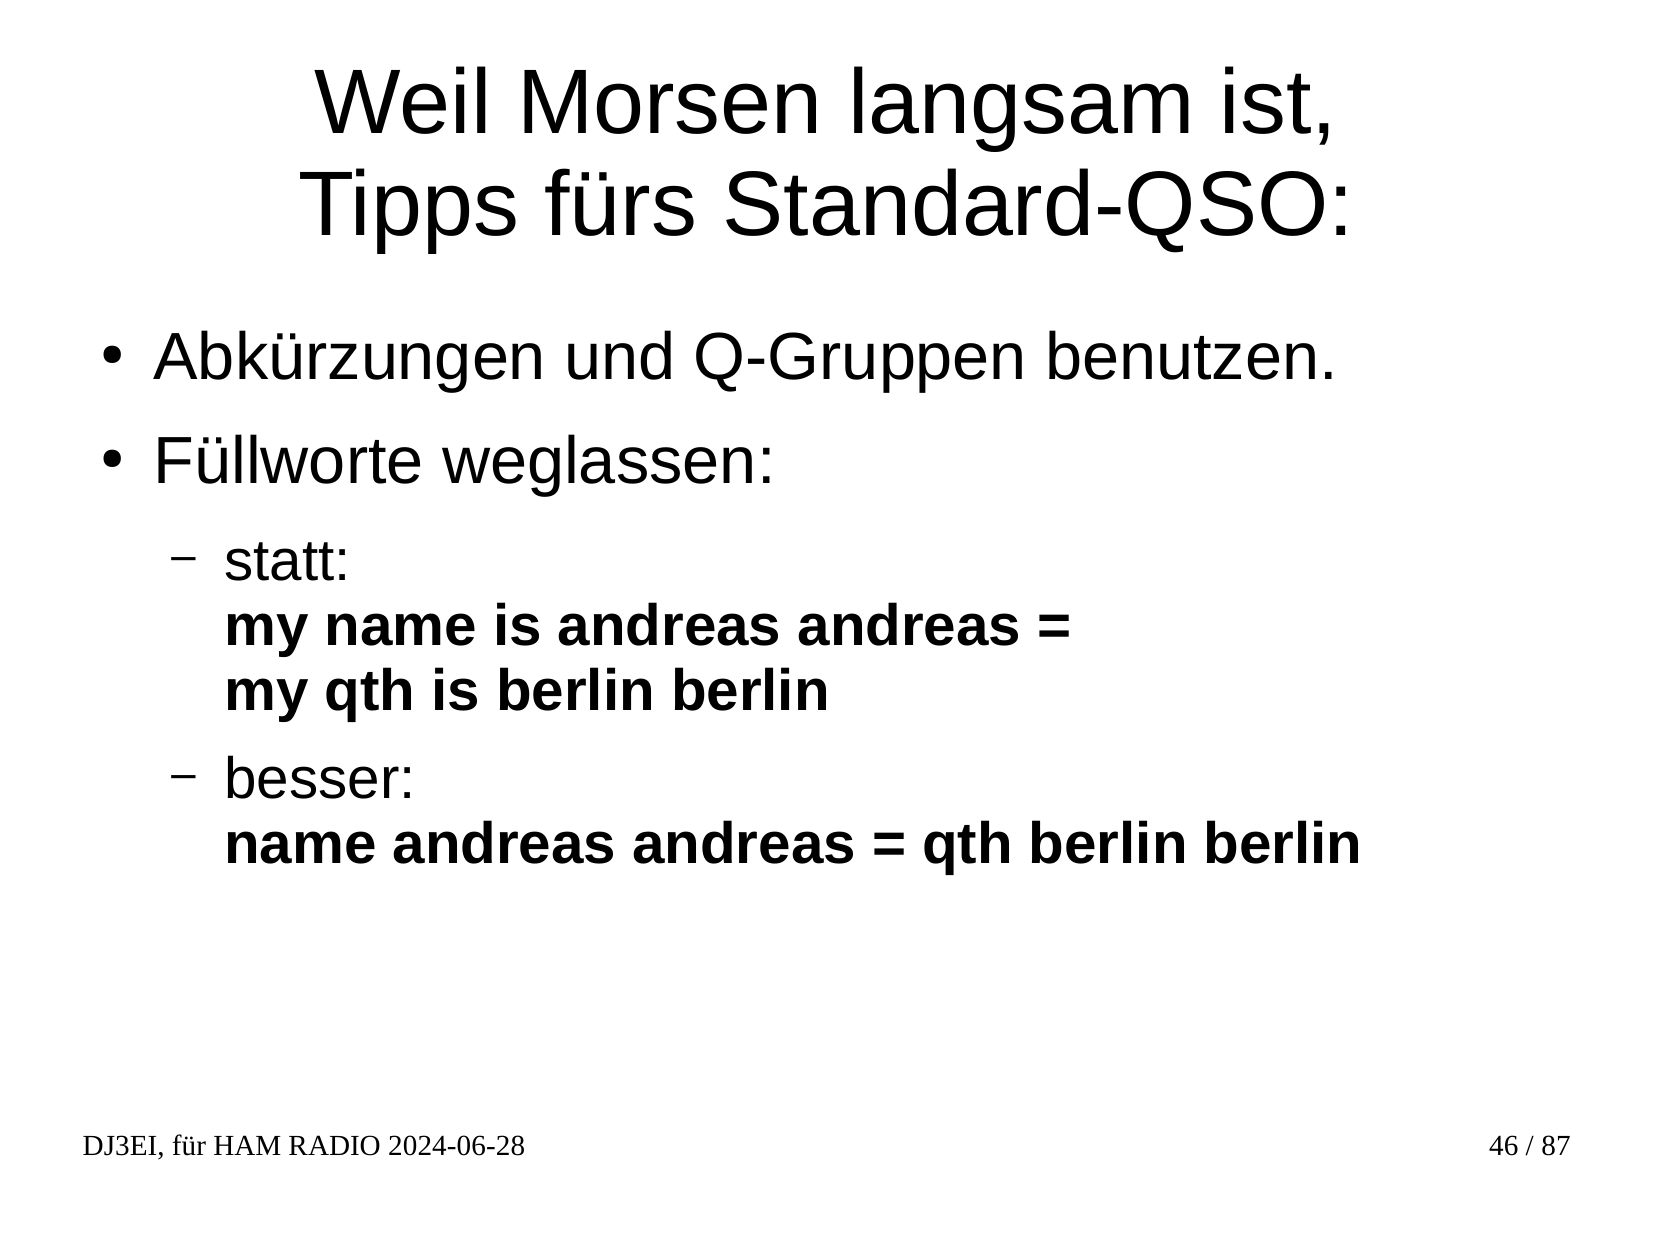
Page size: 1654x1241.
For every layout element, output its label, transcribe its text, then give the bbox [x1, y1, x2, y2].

list Abkürzungen und Q-Gruppen benutzen. Füllworte weglassen: statt: my name is andreas andreas = my qth is berlin berlin besser: name andreas andreas = qth berlin berlin [82, 318, 1571, 1092]
title Weil Morsen langsam ist, Tipps fürs Standard-QSO: [82, 49, 1571, 257]
